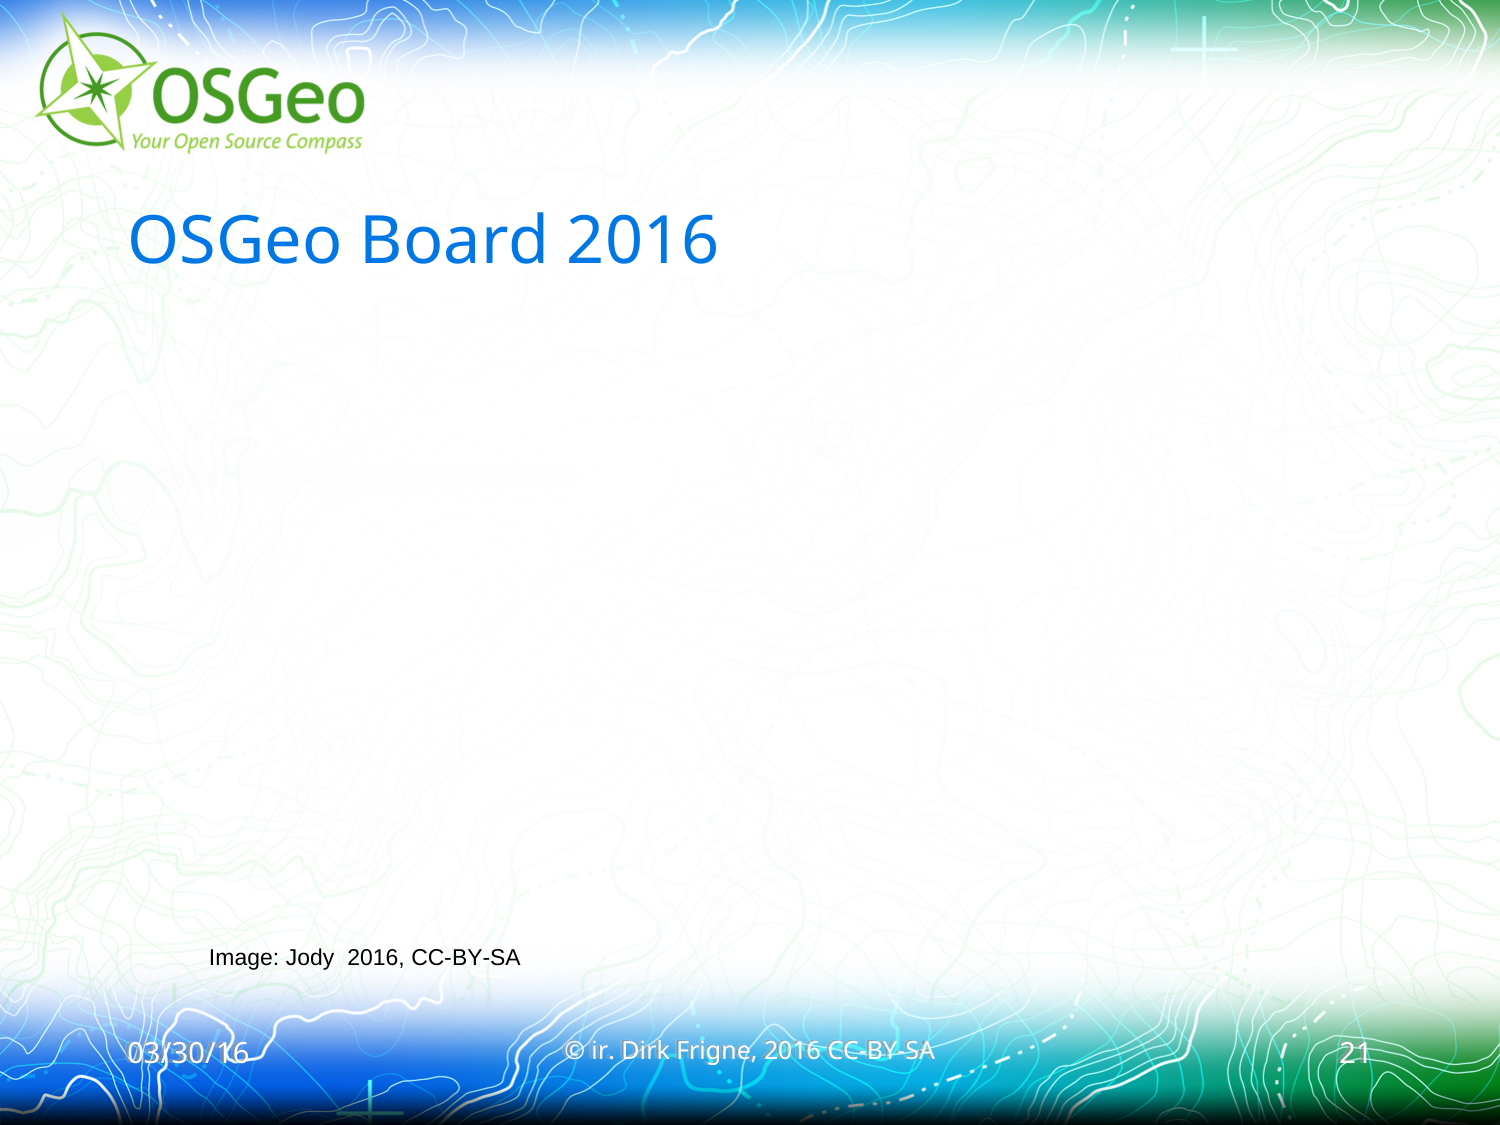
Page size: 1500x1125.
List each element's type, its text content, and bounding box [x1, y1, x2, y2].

text_box Image: Jody 2016, CC-BY-SA [194, 935, 536, 978]
picture [0, 0, 1500, 1125]
title OSGeo Board 2016 [112, 187, 1388, 288]
